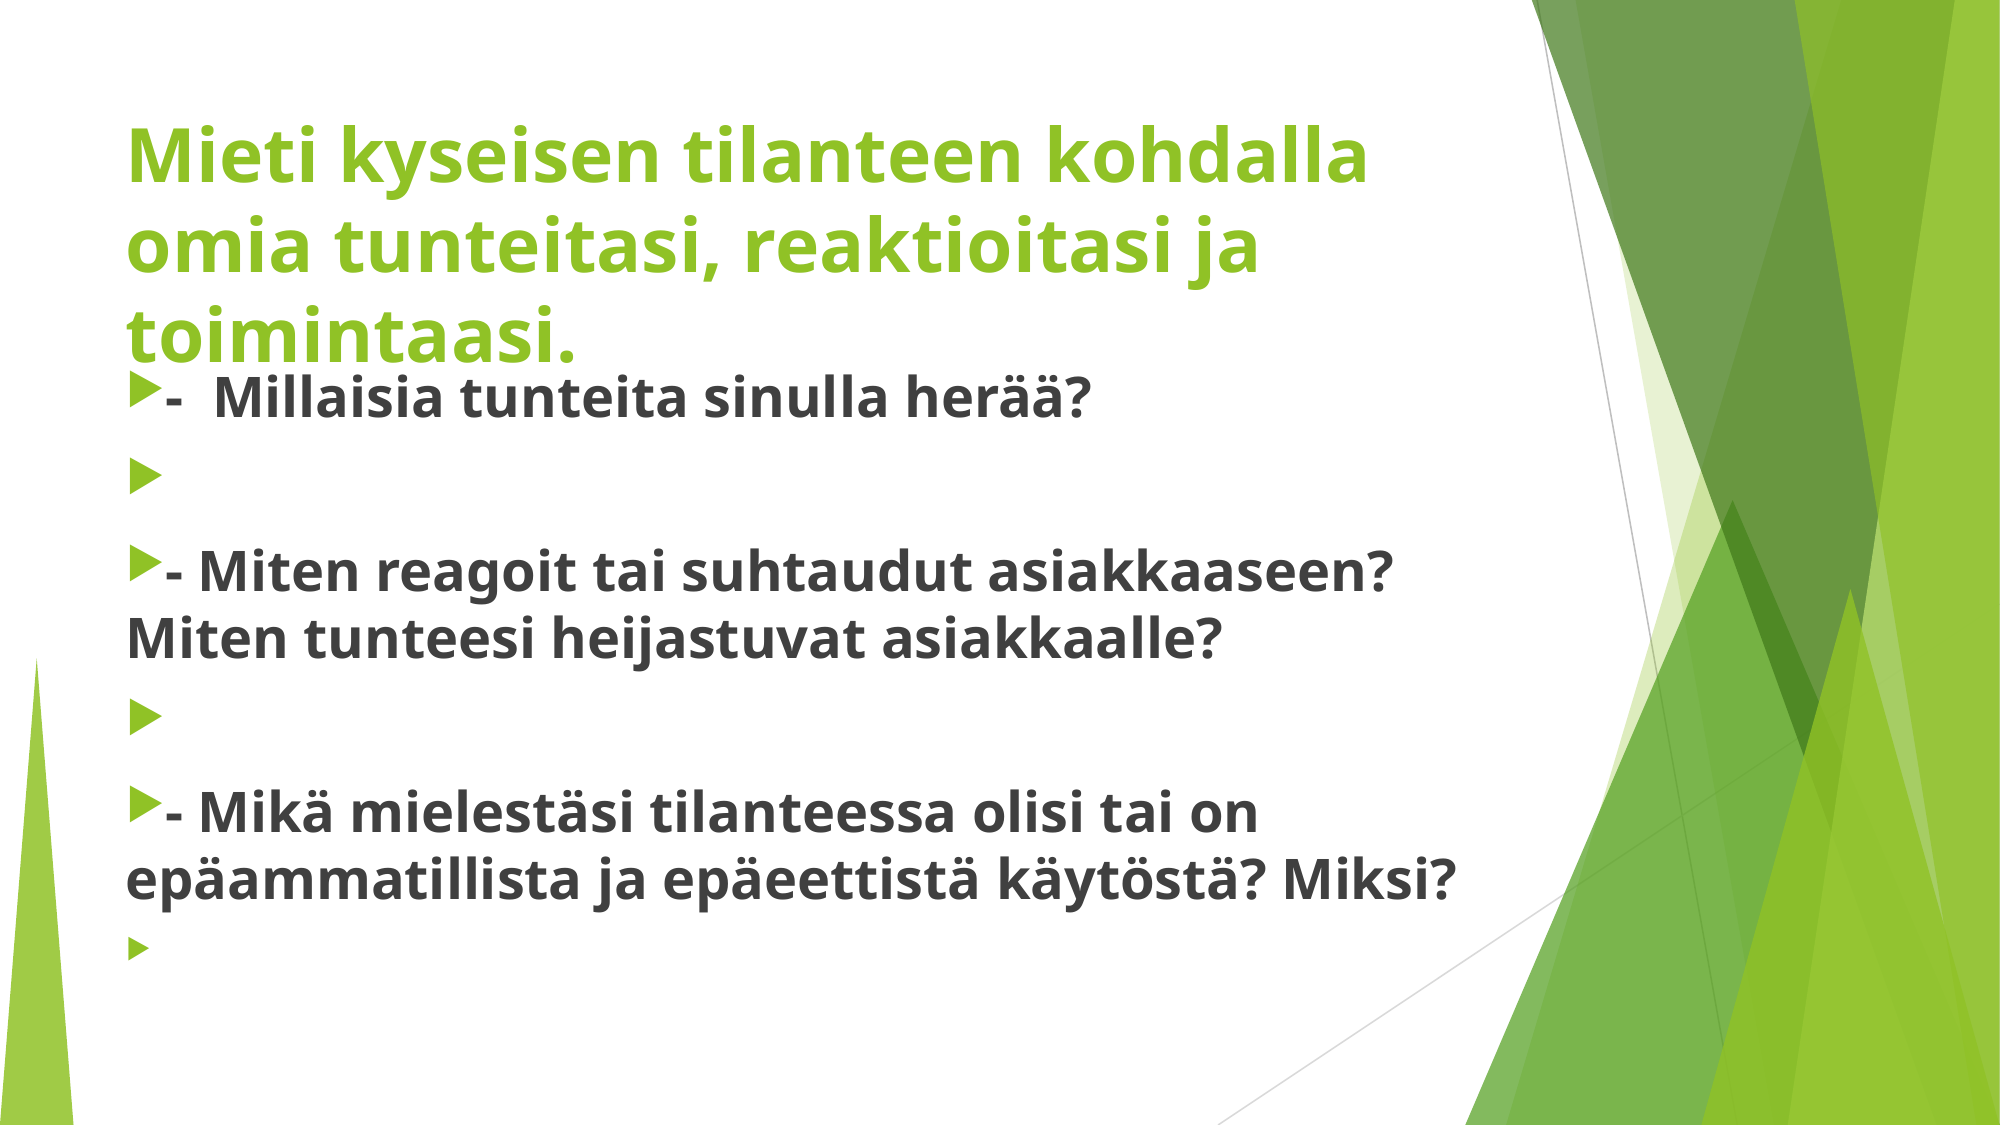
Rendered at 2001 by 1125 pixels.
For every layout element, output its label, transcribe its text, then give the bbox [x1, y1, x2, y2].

list - Millaisia tunteita sinulla herää? - Miten reagoit tai suhtaudut asiakkaaseen? Miten tunteesi heijastuvat asiakkaalle? - Mikä mielestäsi tilanteessa olisi tai on epäammatillista ja epäeettistä käytöstä? Miksi? [111, 354, 1522, 992]
title Mieti kyseisen tilanteen kohdalla omia tunteitasi, reaktioitasi ja toimintaasi. [111, 99, 1522, 317]
